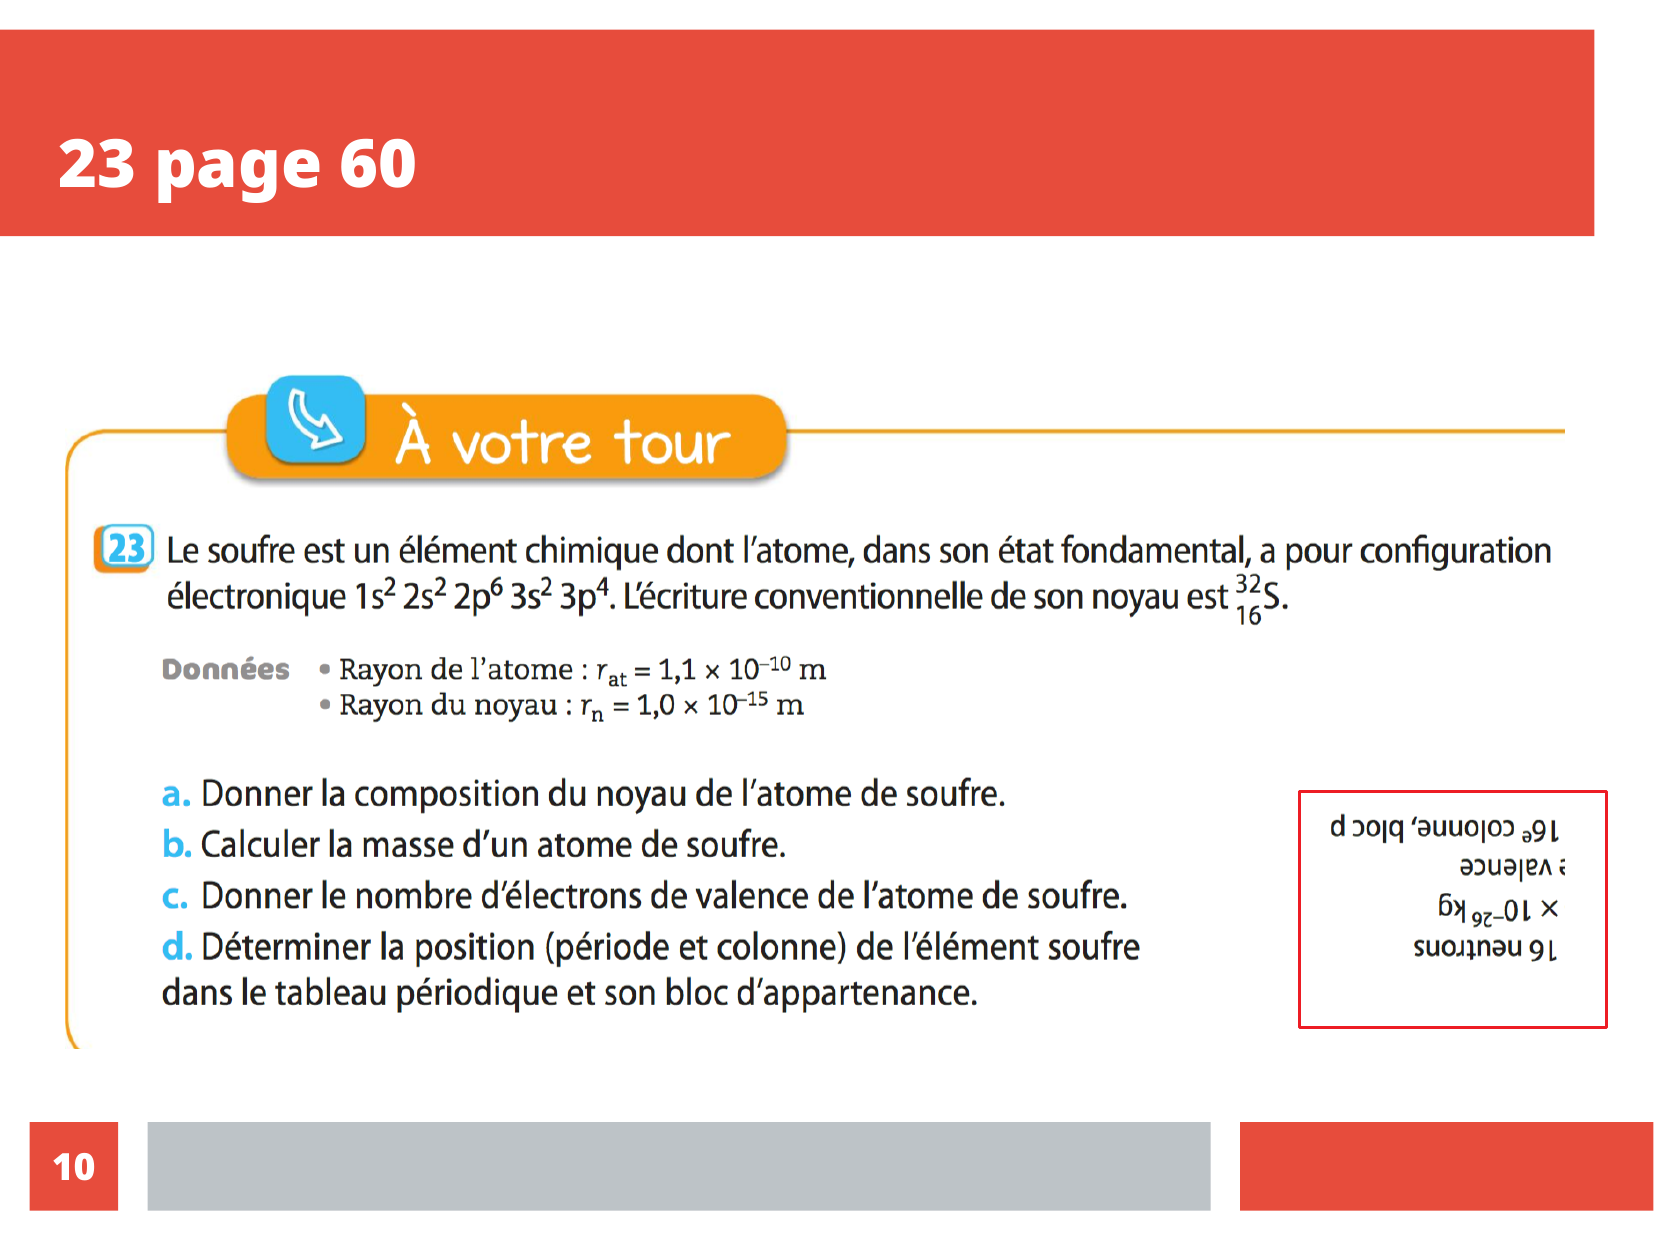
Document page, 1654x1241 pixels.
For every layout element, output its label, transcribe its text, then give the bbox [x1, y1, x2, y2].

title 23 page 60 [59, 59, 1595, 207]
picture [1301, 793, 1565, 1026]
picture [59, 369, 1565, 1049]
